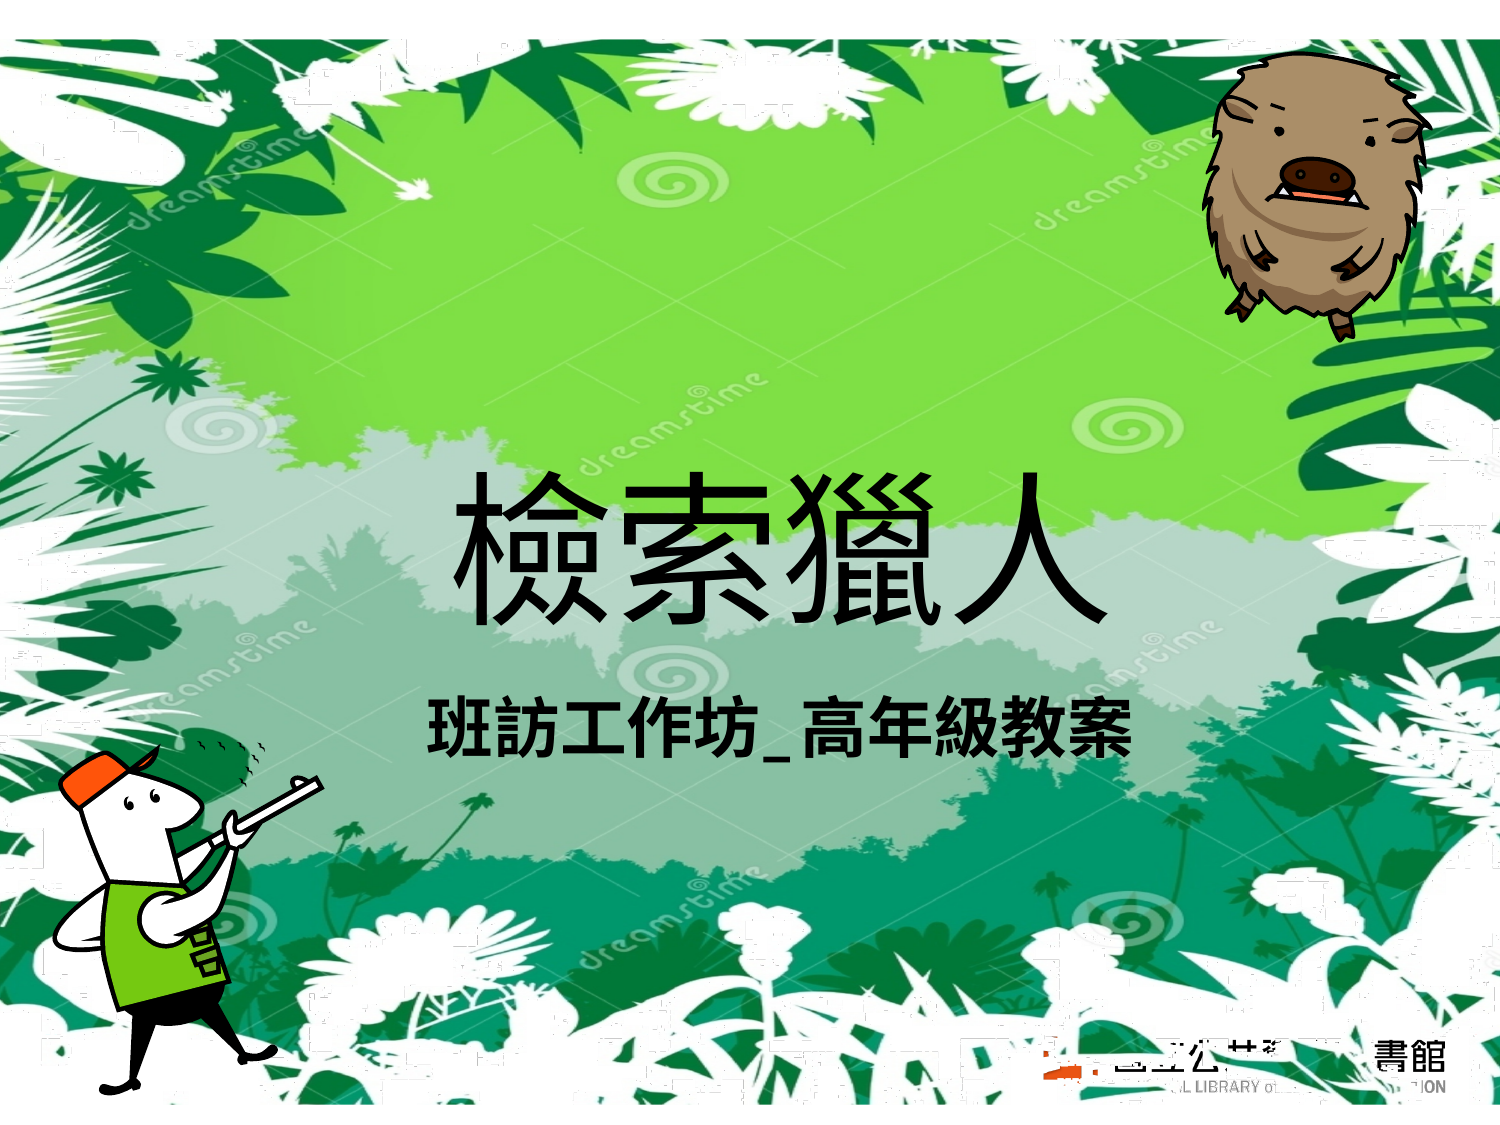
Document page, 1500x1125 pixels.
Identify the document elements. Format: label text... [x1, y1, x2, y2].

picture [0, 0, 1500, 1125]
title 檢索獵人 班訪工作坊_高年級教案 [142, 326, 1418, 786]
